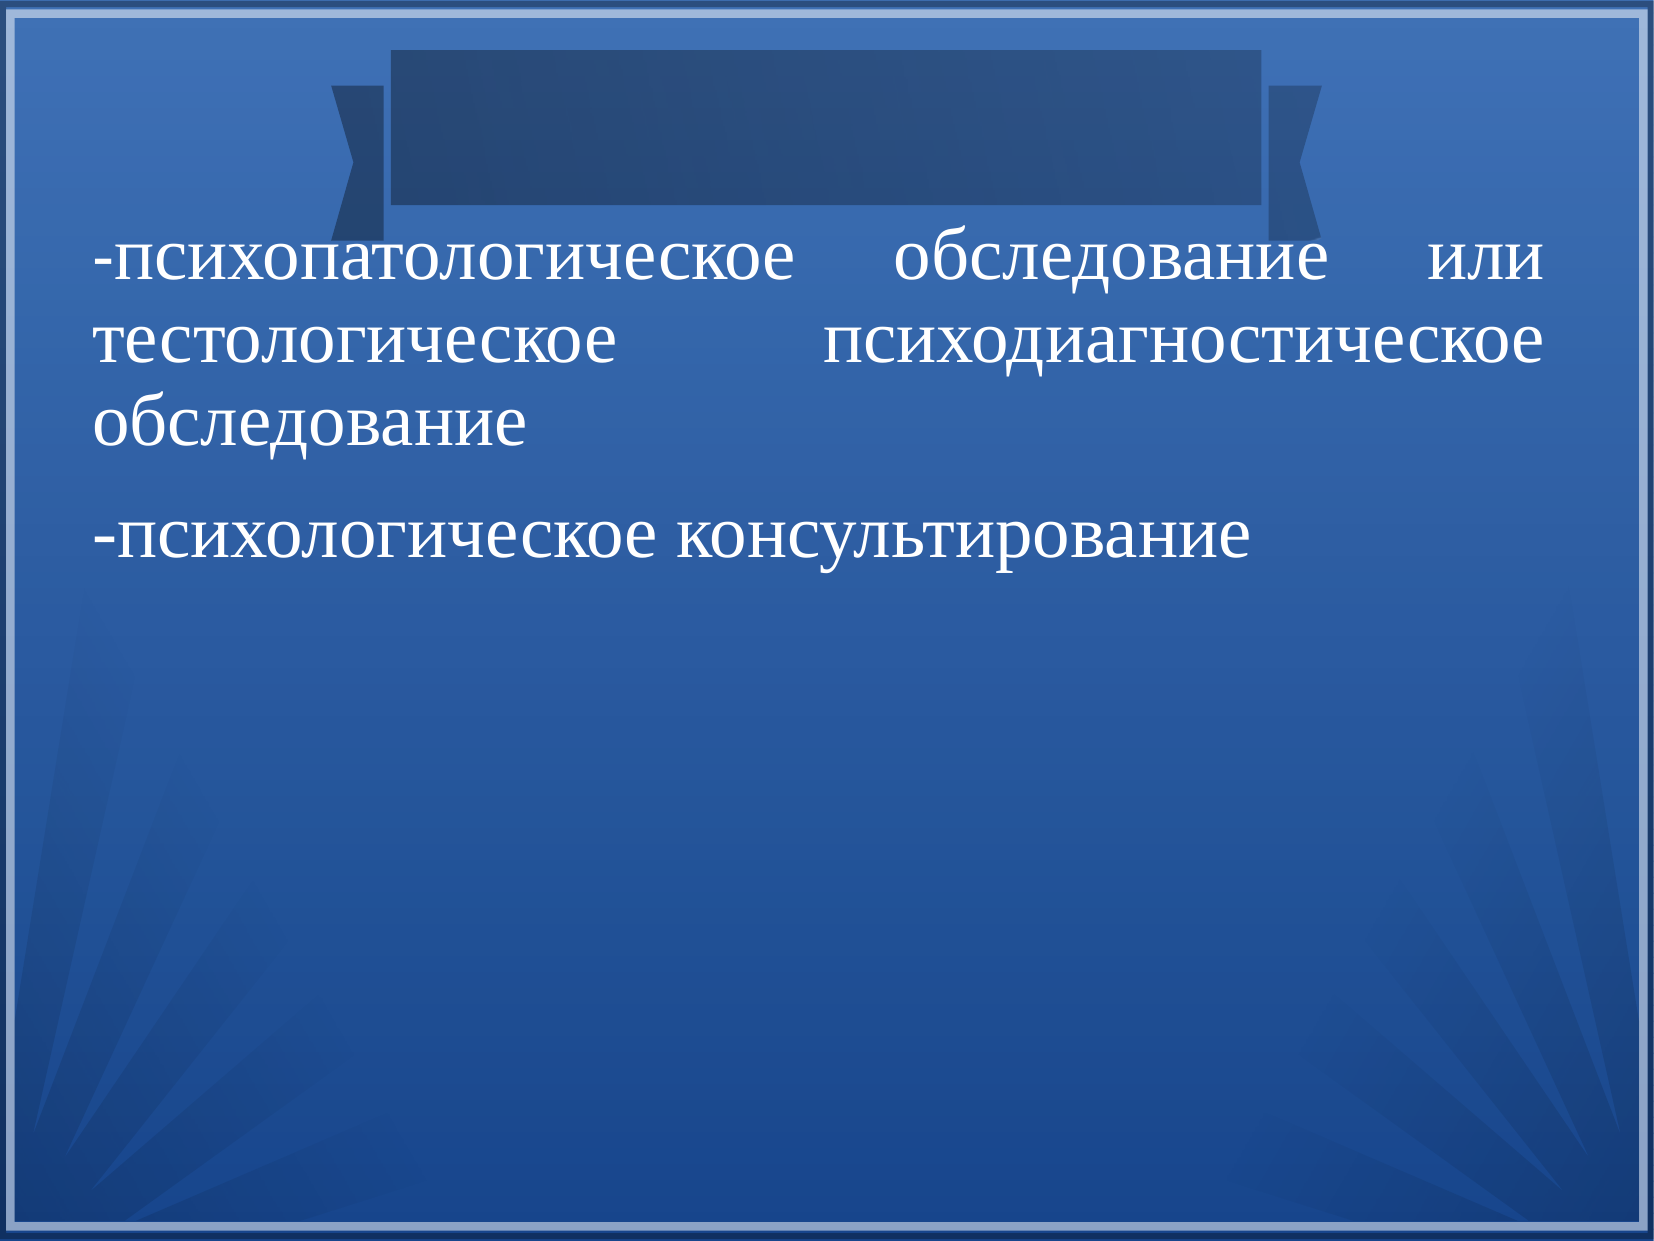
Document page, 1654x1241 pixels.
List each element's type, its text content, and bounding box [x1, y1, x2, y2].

list -психопатологическое обследование или тестологическое психодиагностическое обследование -психологическое консультирование [92, 212, 1548, 1169]
